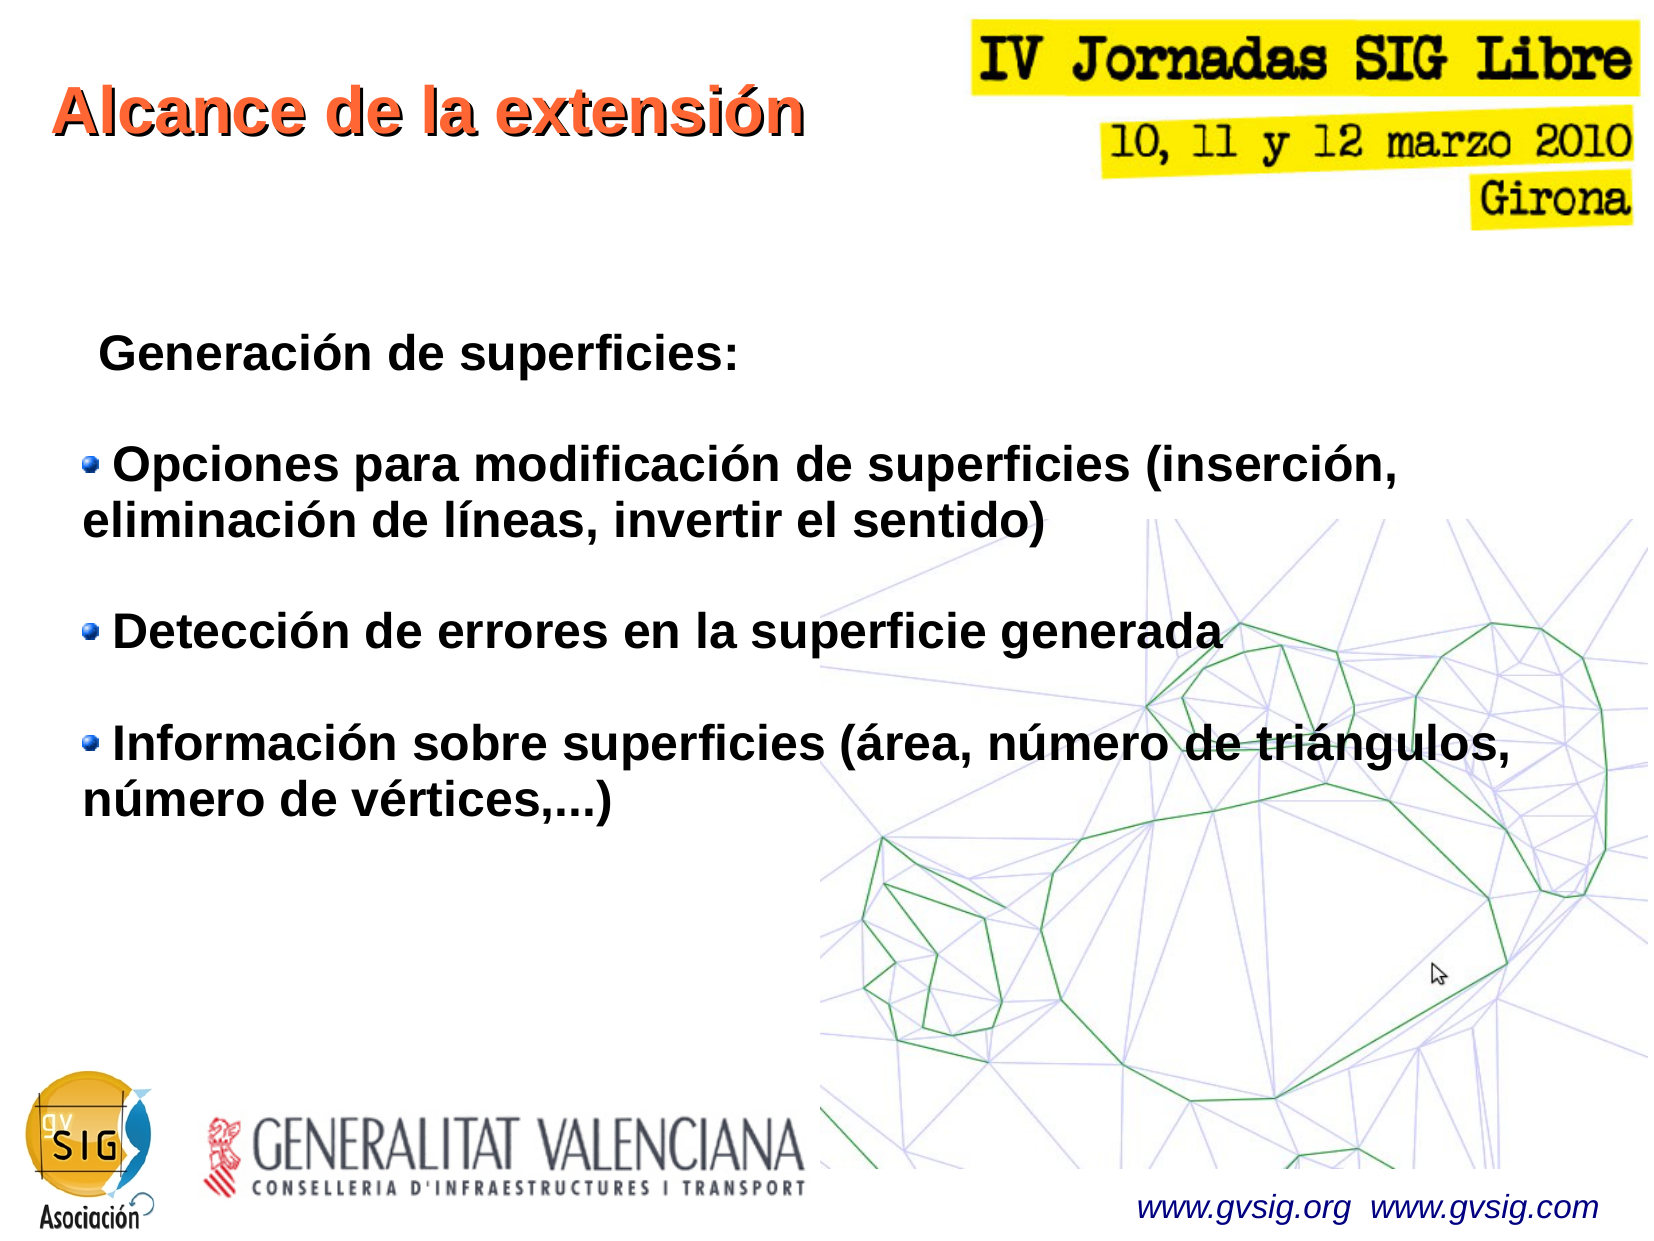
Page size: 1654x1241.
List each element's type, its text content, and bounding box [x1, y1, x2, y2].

picture [197, 1110, 815, 1204]
picture [820, 519, 1648, 1169]
picture [956, 0, 1654, 276]
subtitle Generación de superficies: Opciones para modificación de superficies (inserción, eliminación de líneas, invertir el sentido) Detección de errores en la superficie generada Información sobre superficies (área, número de triángulos, número de vértices,...) [82, 206, 1595, 945]
picture [0, 1062, 178, 1241]
title Alcance de la extensión [0, 14, 857, 207]
